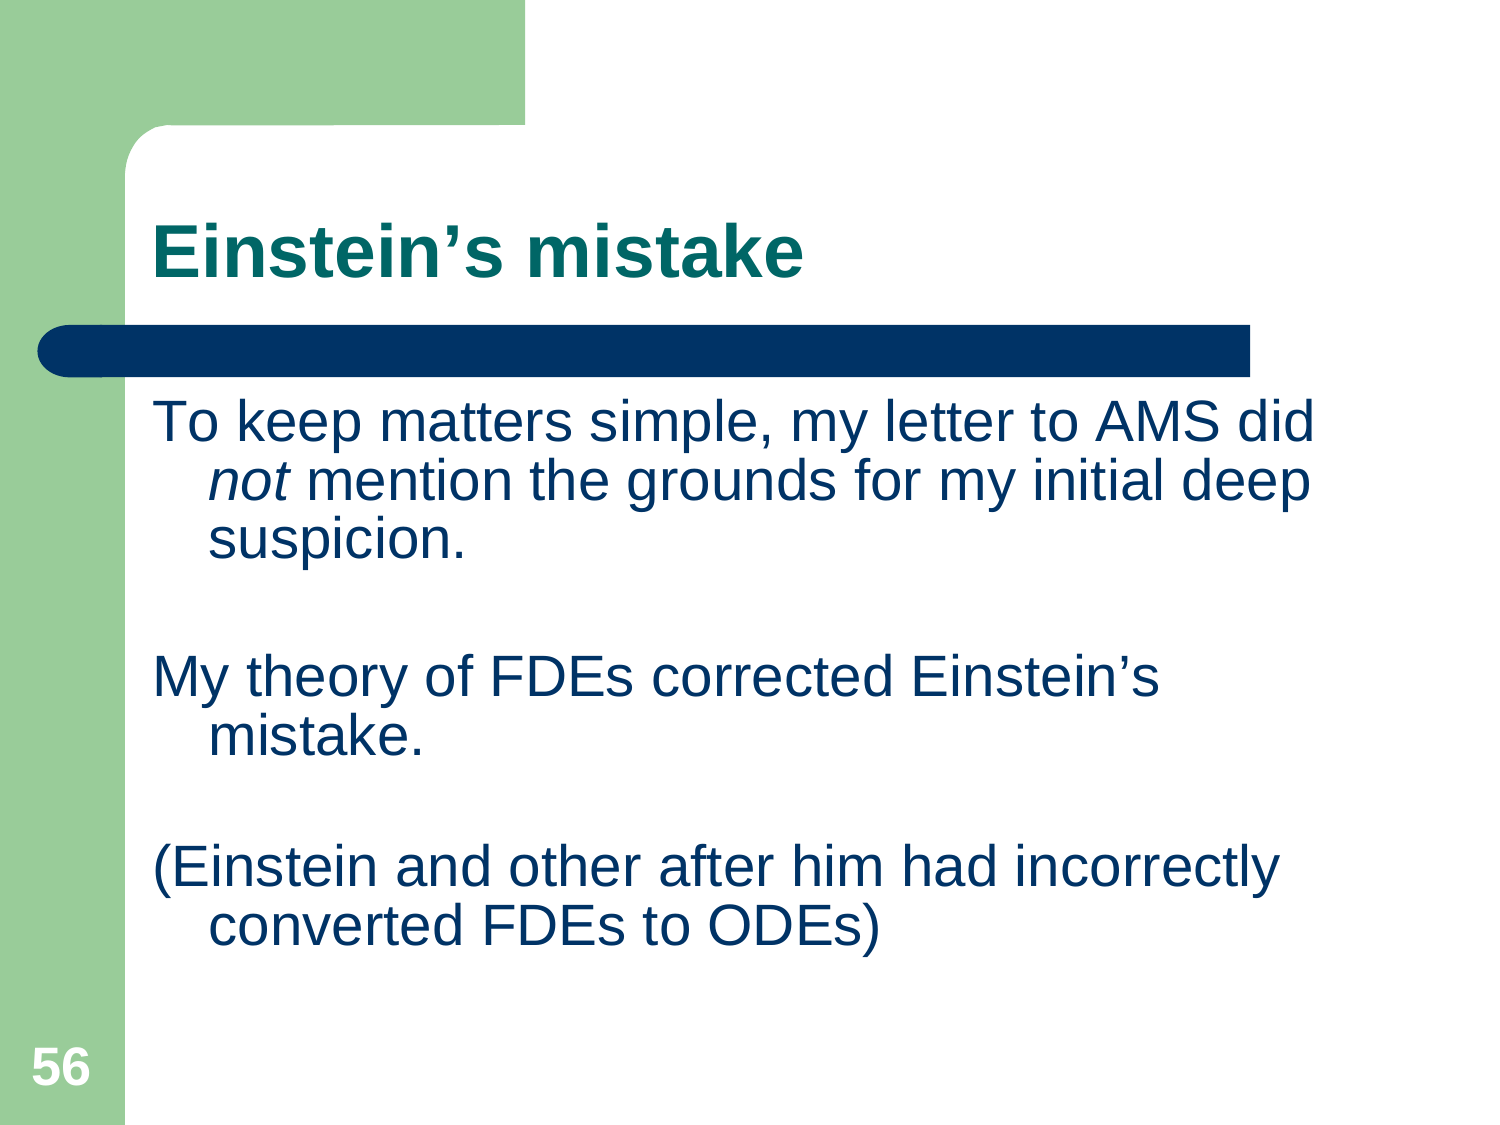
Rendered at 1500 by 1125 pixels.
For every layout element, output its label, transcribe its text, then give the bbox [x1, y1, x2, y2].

title Einstein’s mistake [136, 136, 1414, 301]
list To keep matters simple, my letter to AMS did not mention the grounds for my initial deep suspicion. My theory of FDEs corrected Einstein’s mistake. (Einstein and other after him had incorrectly converted FDEs to ODEs) [137, 387, 1400, 999]
